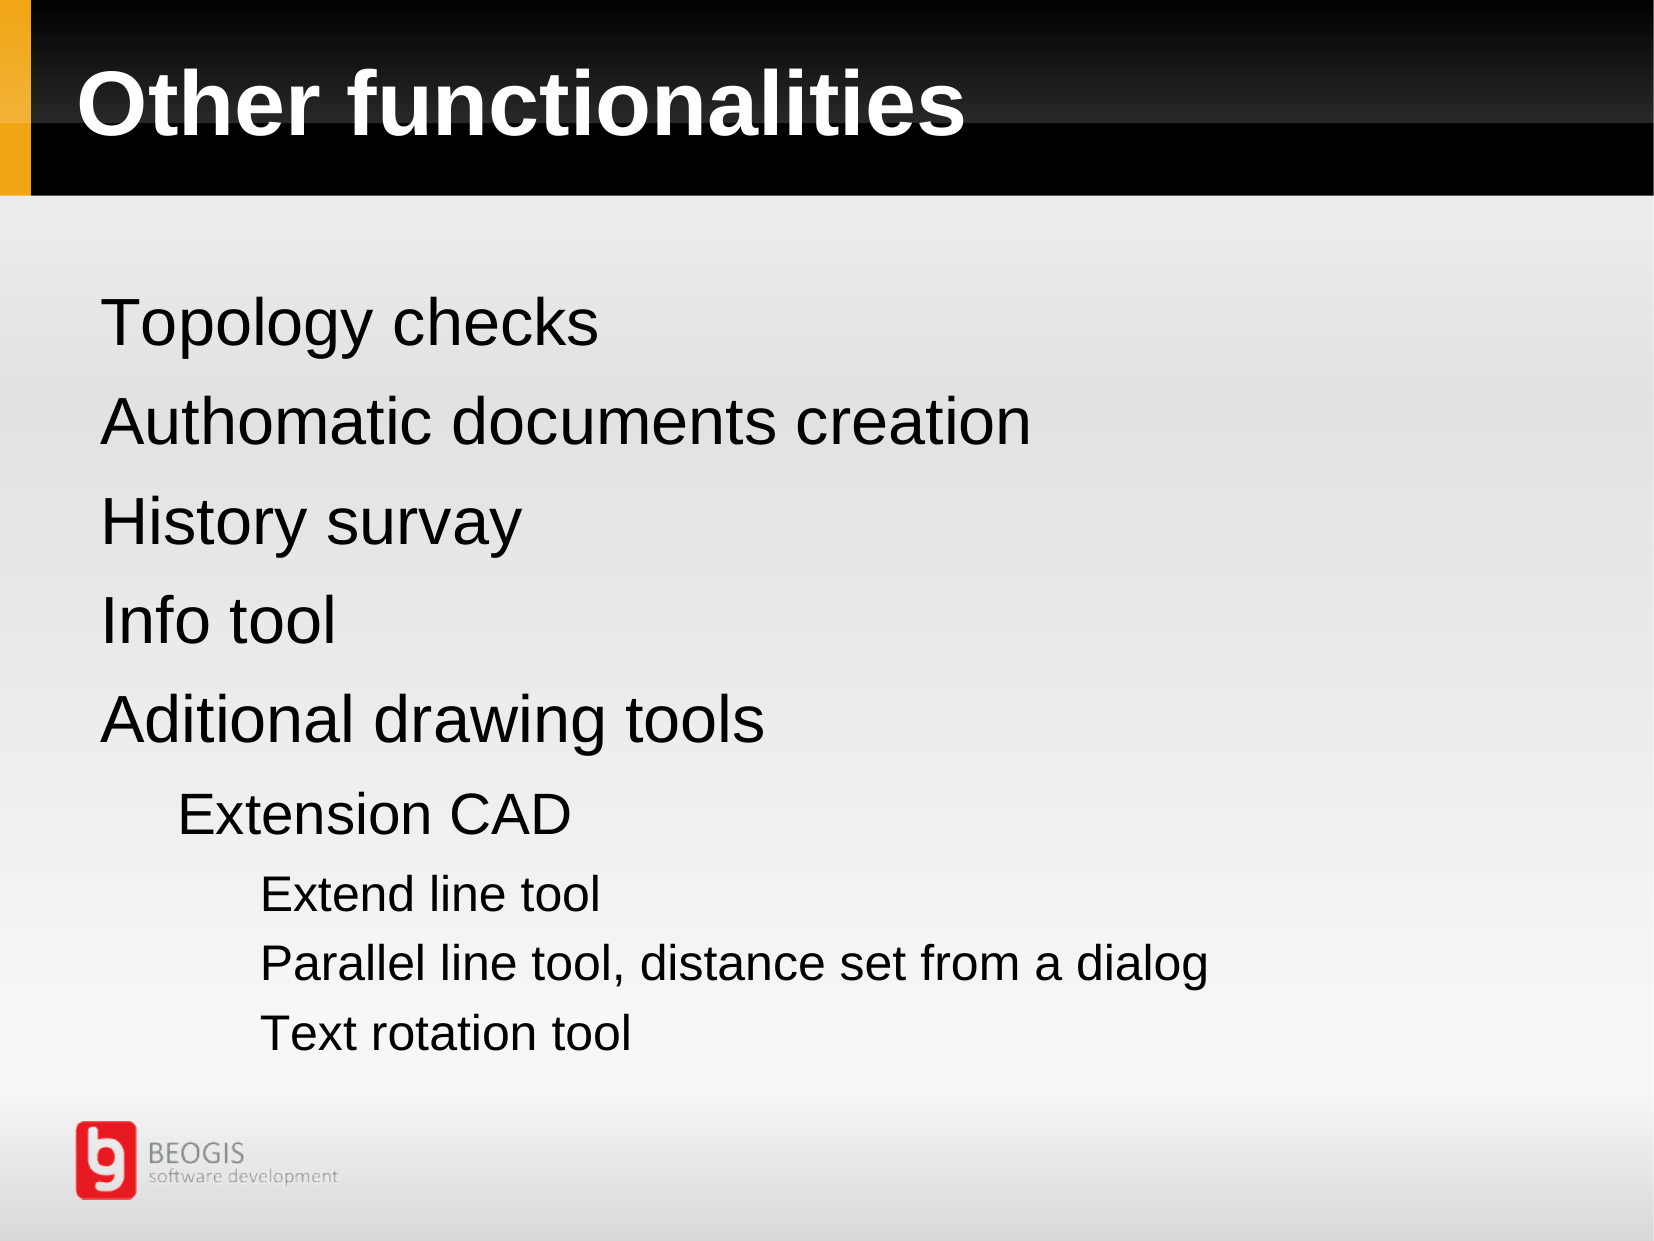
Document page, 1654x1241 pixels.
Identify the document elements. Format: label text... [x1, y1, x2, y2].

title Other functionalities [76, 7, 1565, 200]
list Topology checks Authomatic documents creation History survay Info tool Aditional drawing tools Extension CAD Extend line tool Parallel line tool, distance set from a dialog Text rotation tool [82, 290, 1571, 1094]
picture [0, 0, 1654, 1241]
